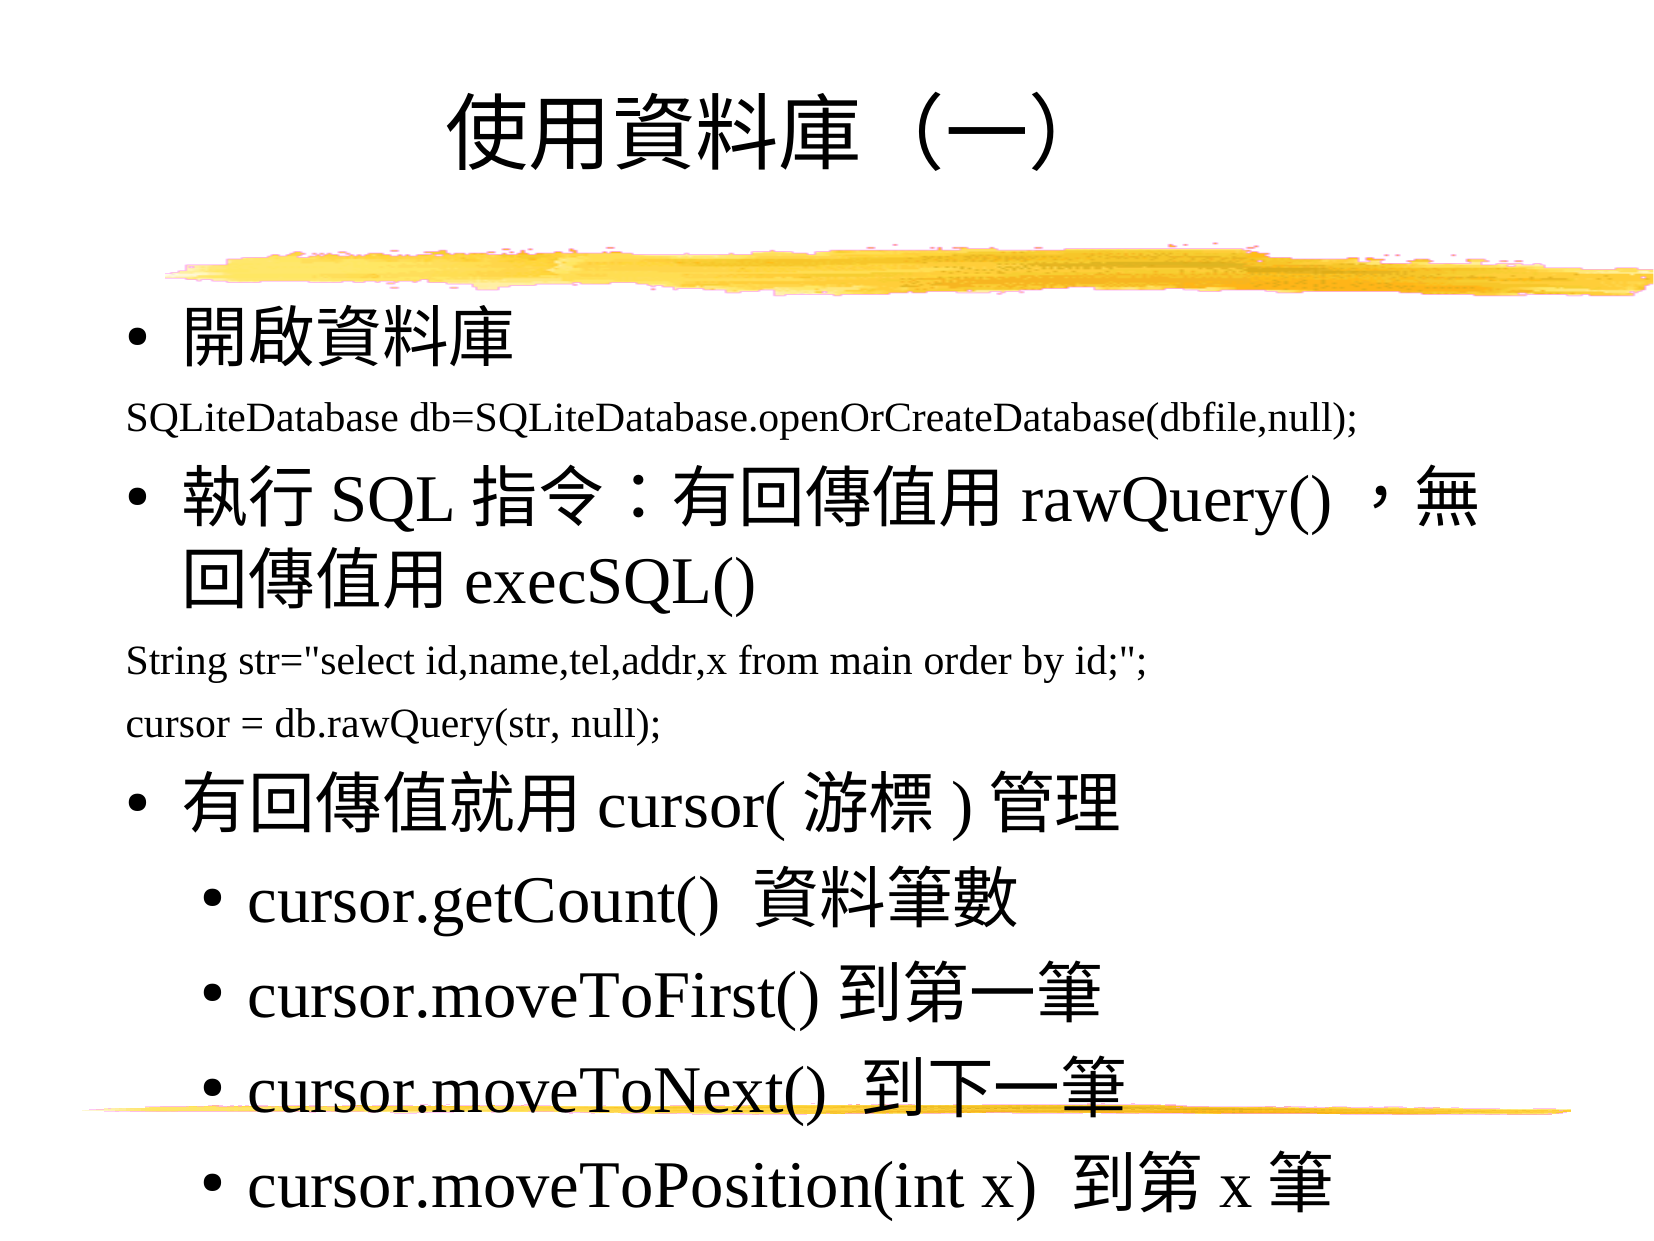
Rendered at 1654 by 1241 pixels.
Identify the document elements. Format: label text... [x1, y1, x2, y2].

list 開啟資料庫 SQLiteDatabase db=SQLiteDatabase.openOrCreateDatabase(dbfile,null); 執行SQL指令：有回傳值用rawQuery()，無回傳值用execSQL() String str="select id,name,tel,addr,x from main order by id;"; cursor = db.rawQuery(str, null); 有回傳值就用cursor(游標)管理 cursor.getCount() 資料筆數 cursor.moveToFirst()到第一筆 cursor.moveToNext() 到下一筆 cursor.moveToPosition(int x) 到第x筆 [125, 294, 1532, 1143]
picture [1532, 1102, 1571, 1117]
picture [165, 237, 1654, 308]
title 使用資料庫（一） [76, 28, 1482, 235]
picture [82, 1102, 125, 1117]
